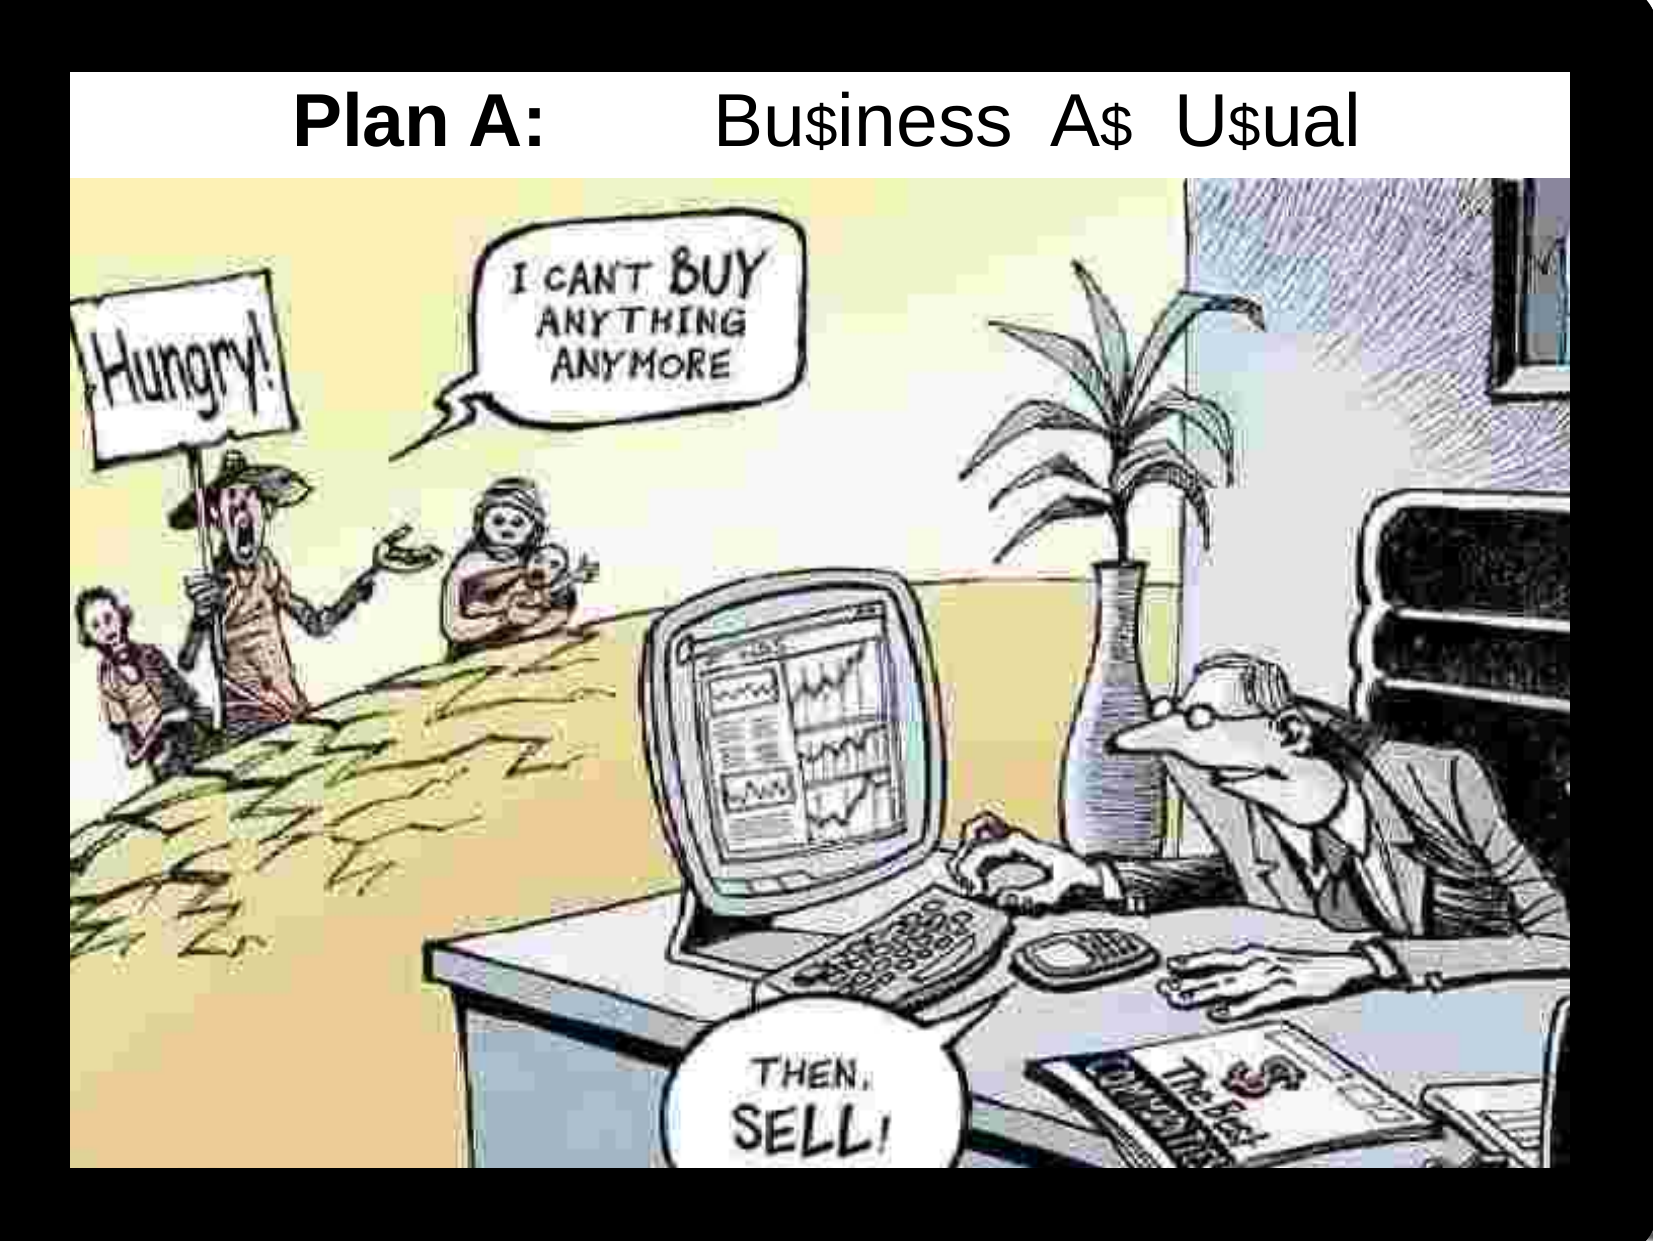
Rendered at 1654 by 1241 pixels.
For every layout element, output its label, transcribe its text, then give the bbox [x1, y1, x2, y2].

picture [70, 178, 1570, 1168]
text_box Plan A: Bu$iness A$ U$ual [138, 72, 1516, 178]
picture [1647, 1232, 1653, 1241]
